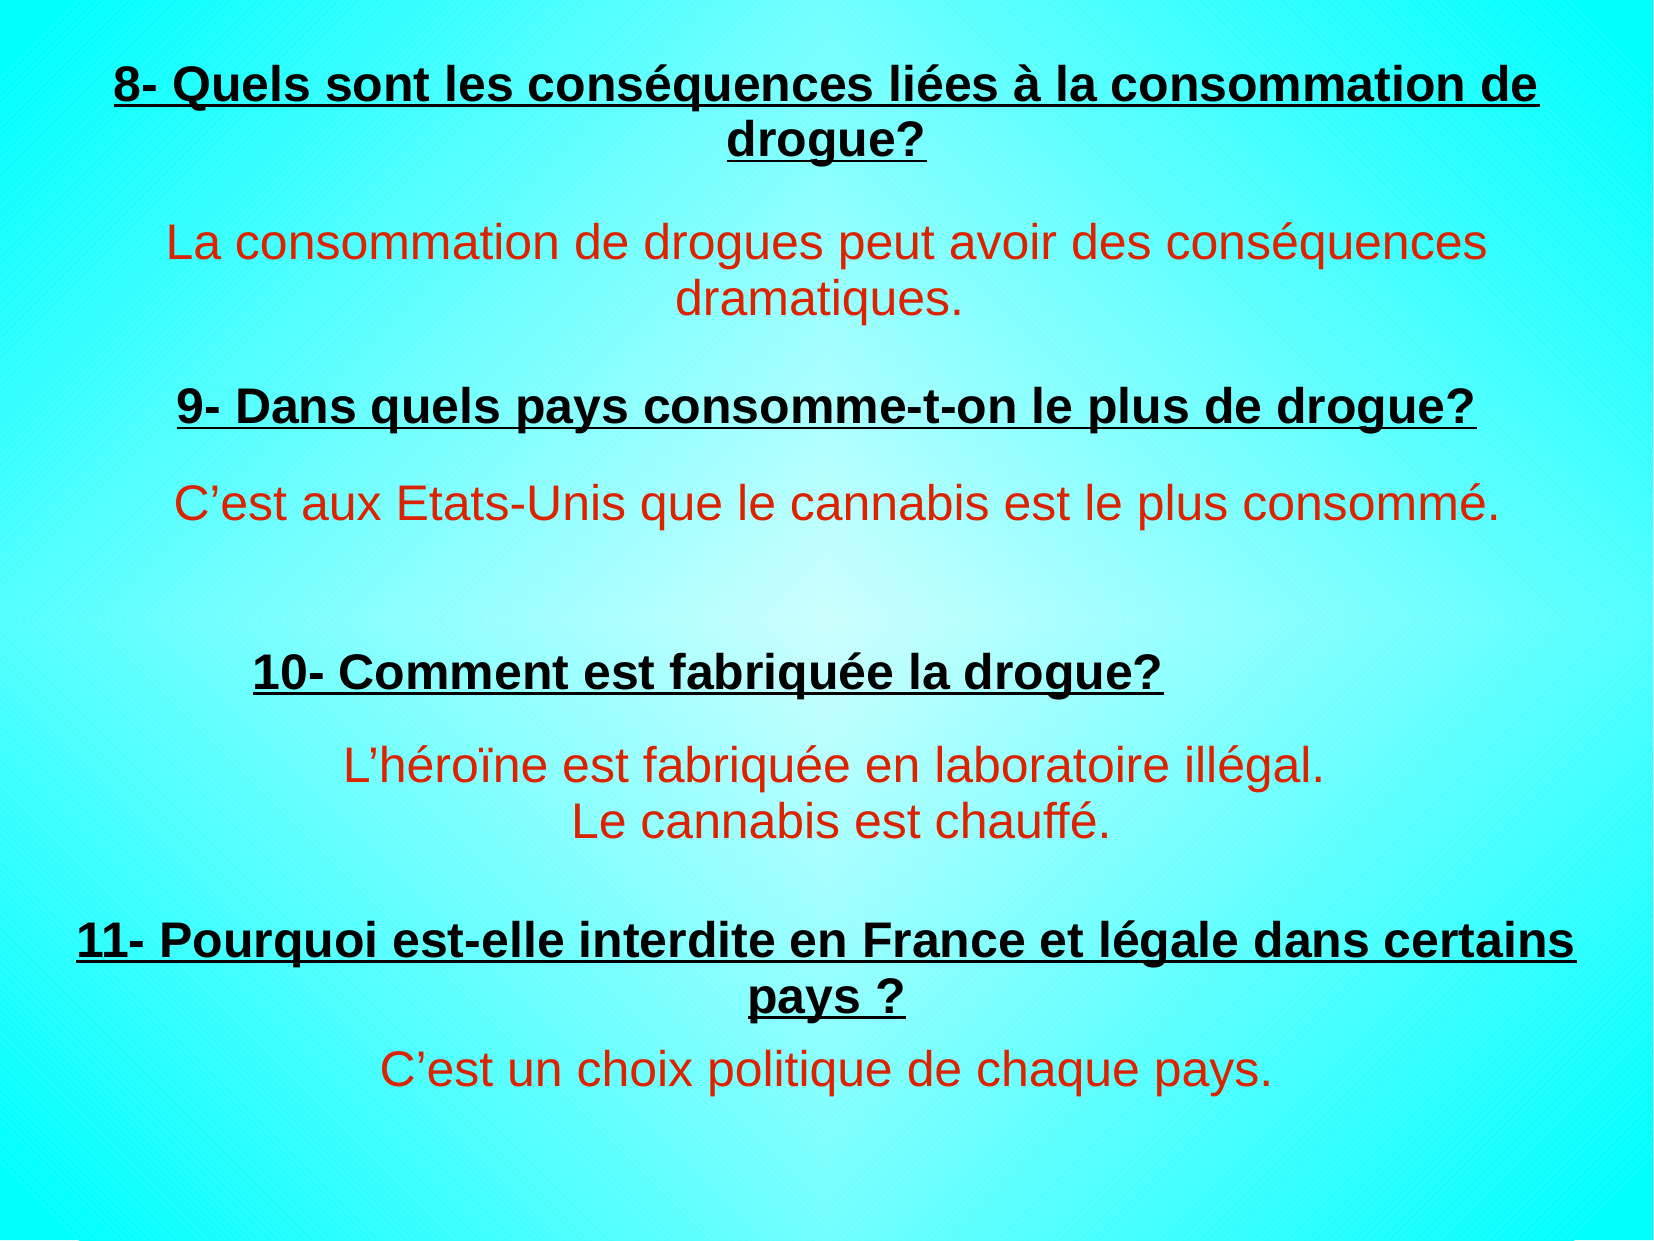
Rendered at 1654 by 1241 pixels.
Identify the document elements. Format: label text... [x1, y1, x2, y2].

text_box C’est un choix politique de chaque pays. [0, 1033, 1654, 1105]
text_box La consommation de drogues peut avoir des conséquences dramatiques. [0, 206, 1654, 371]
text_box 8- Quels sont les conséquences liées à la consommation de drogue? [0, 48, 1654, 178]
text_box L’héroïne est fabriquée en laboratoire illégal. Le cannabis est chauffé. [29, 729, 1654, 857]
text_box 10- Comment est fabriquée la drogue? [0, 636, 1654, 709]
text_box 9- Dans quels pays consomme-t-on le plus de drogue? [0, 371, 1654, 443]
text_box 11- Pourquoi est-elle interdite en France et légale dans certains pays ? [0, 904, 1654, 1033]
text_box C’est aux Etats-Unis que le cannabis est le plus consommé. [0, 467, 1654, 594]
